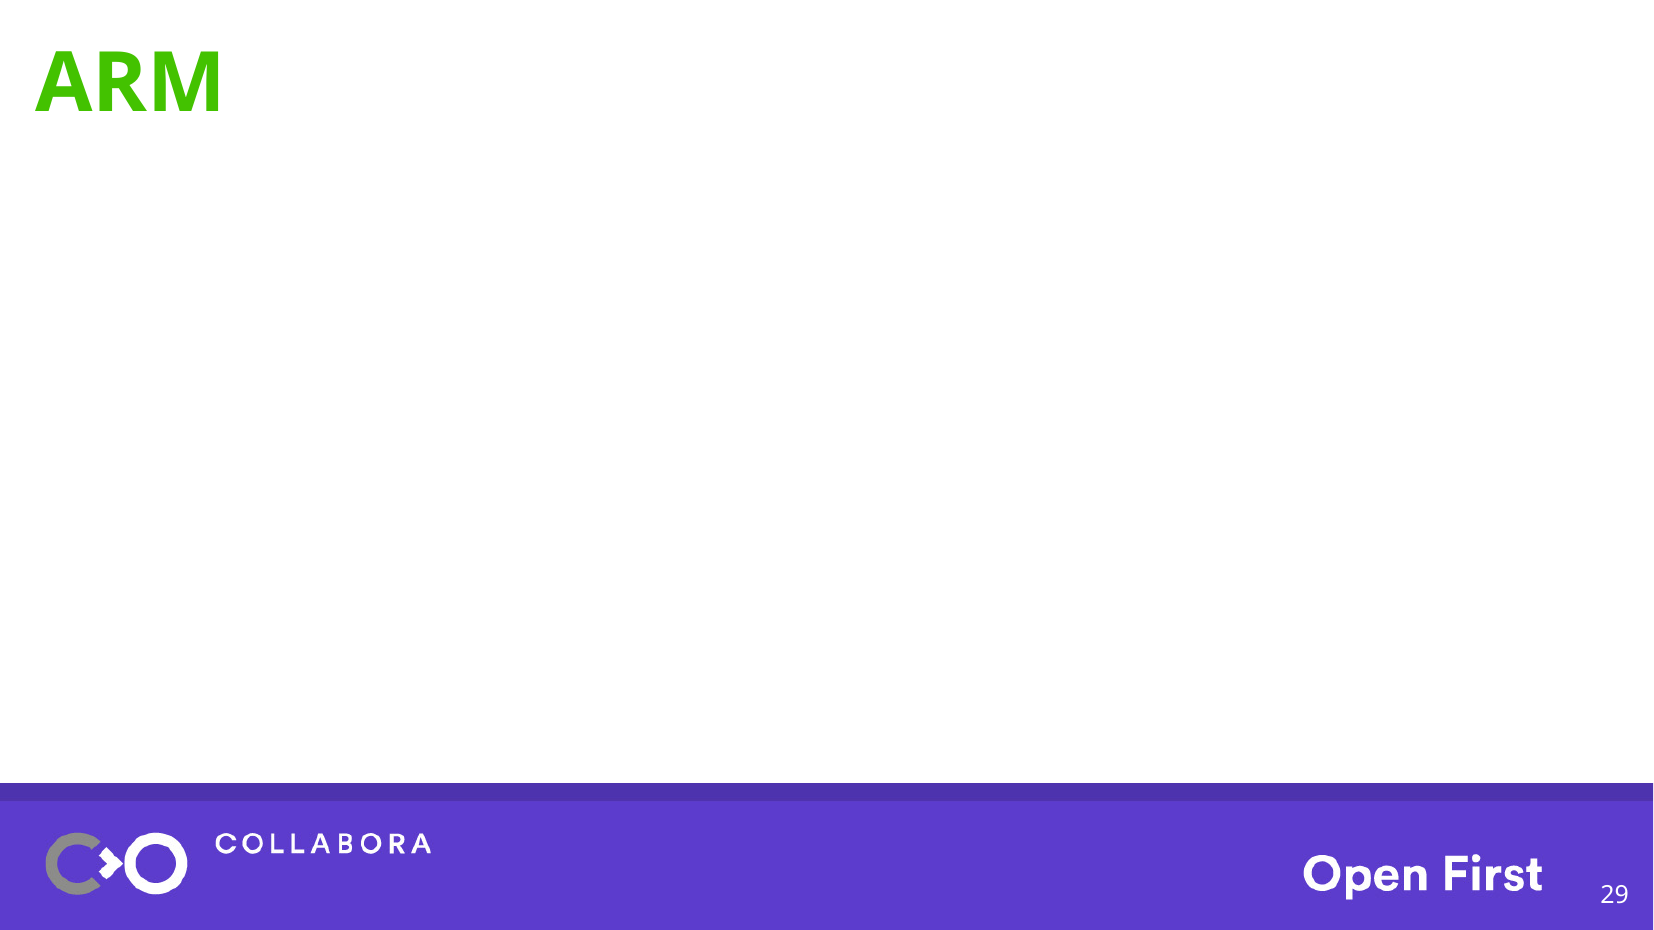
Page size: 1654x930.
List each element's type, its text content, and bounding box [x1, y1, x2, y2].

picture [0, 0, 1654, 930]
title ARM [35, 28, 1608, 192]
